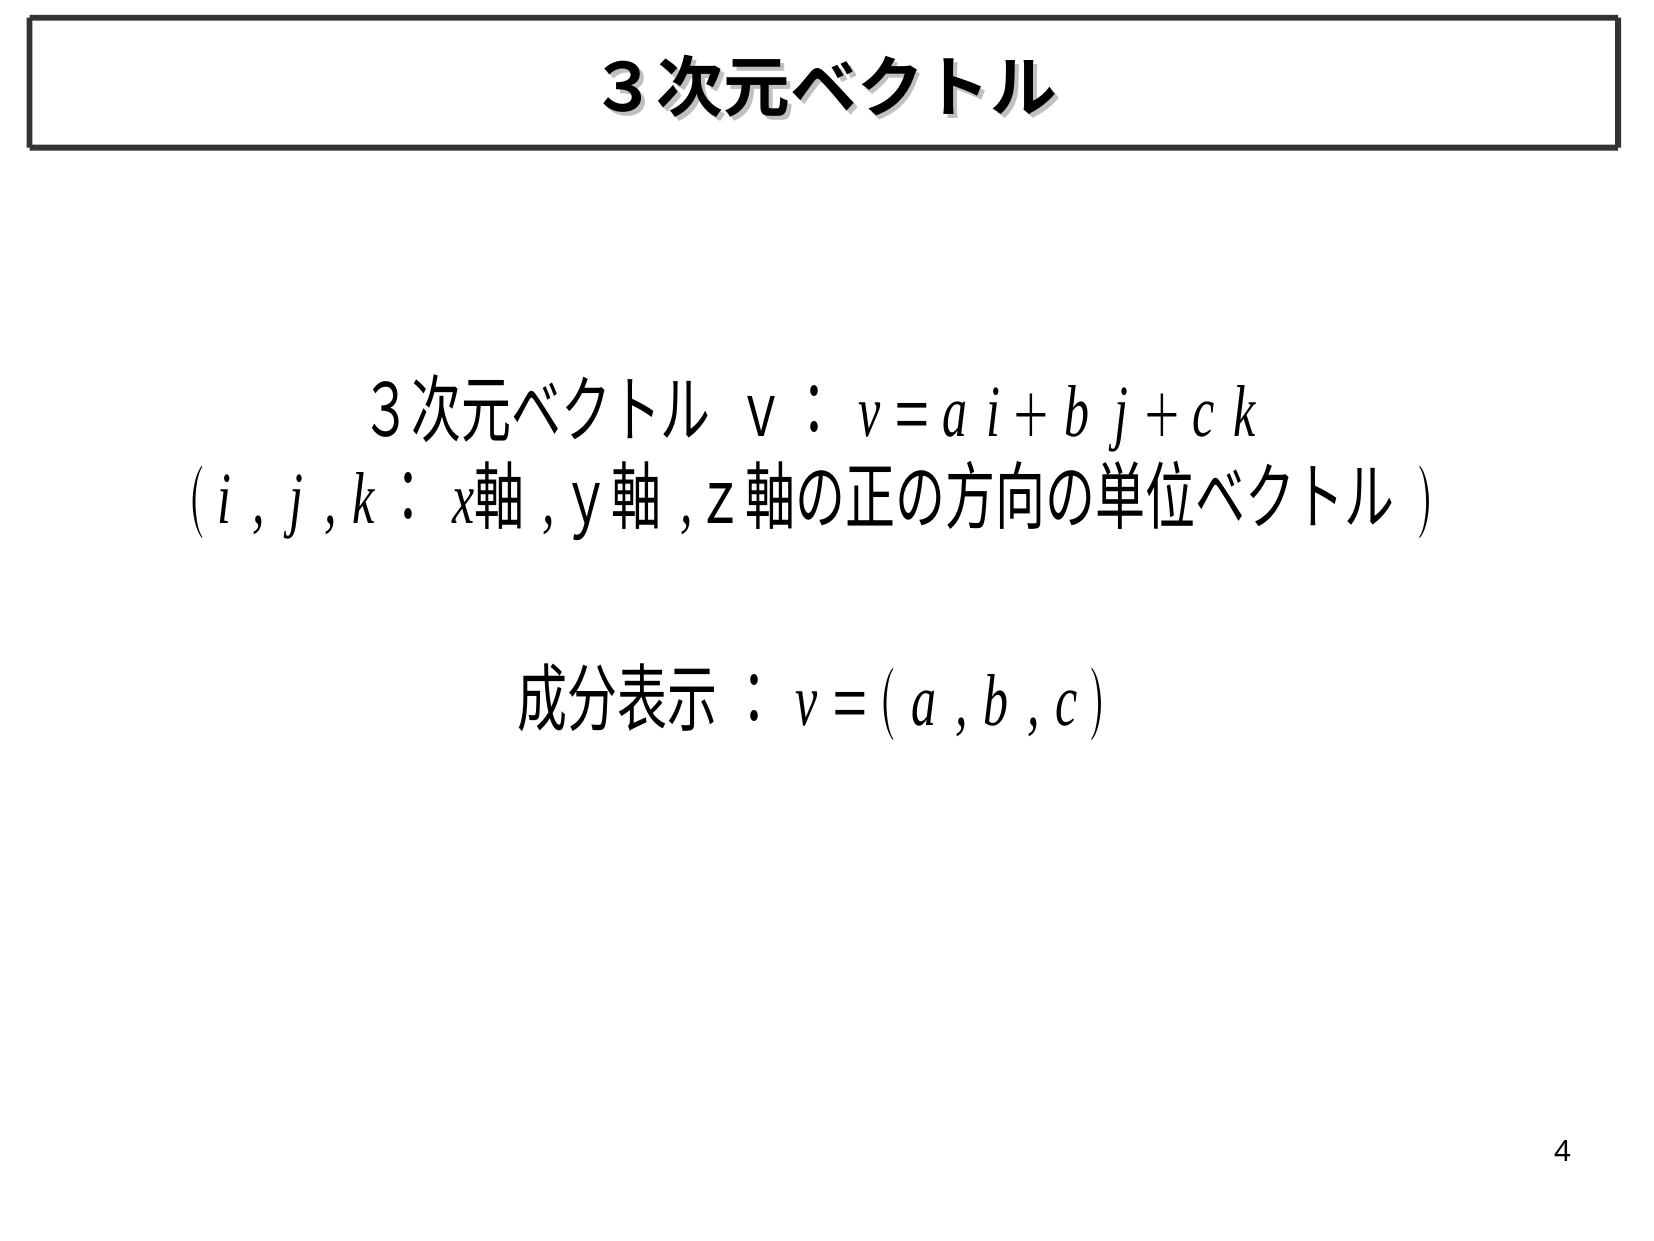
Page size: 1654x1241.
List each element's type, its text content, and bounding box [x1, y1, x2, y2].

chart [502, 661, 1119, 746]
chart [177, 372, 1446, 544]
text_box ３次元ベクトル [29, 17, 1619, 148]
